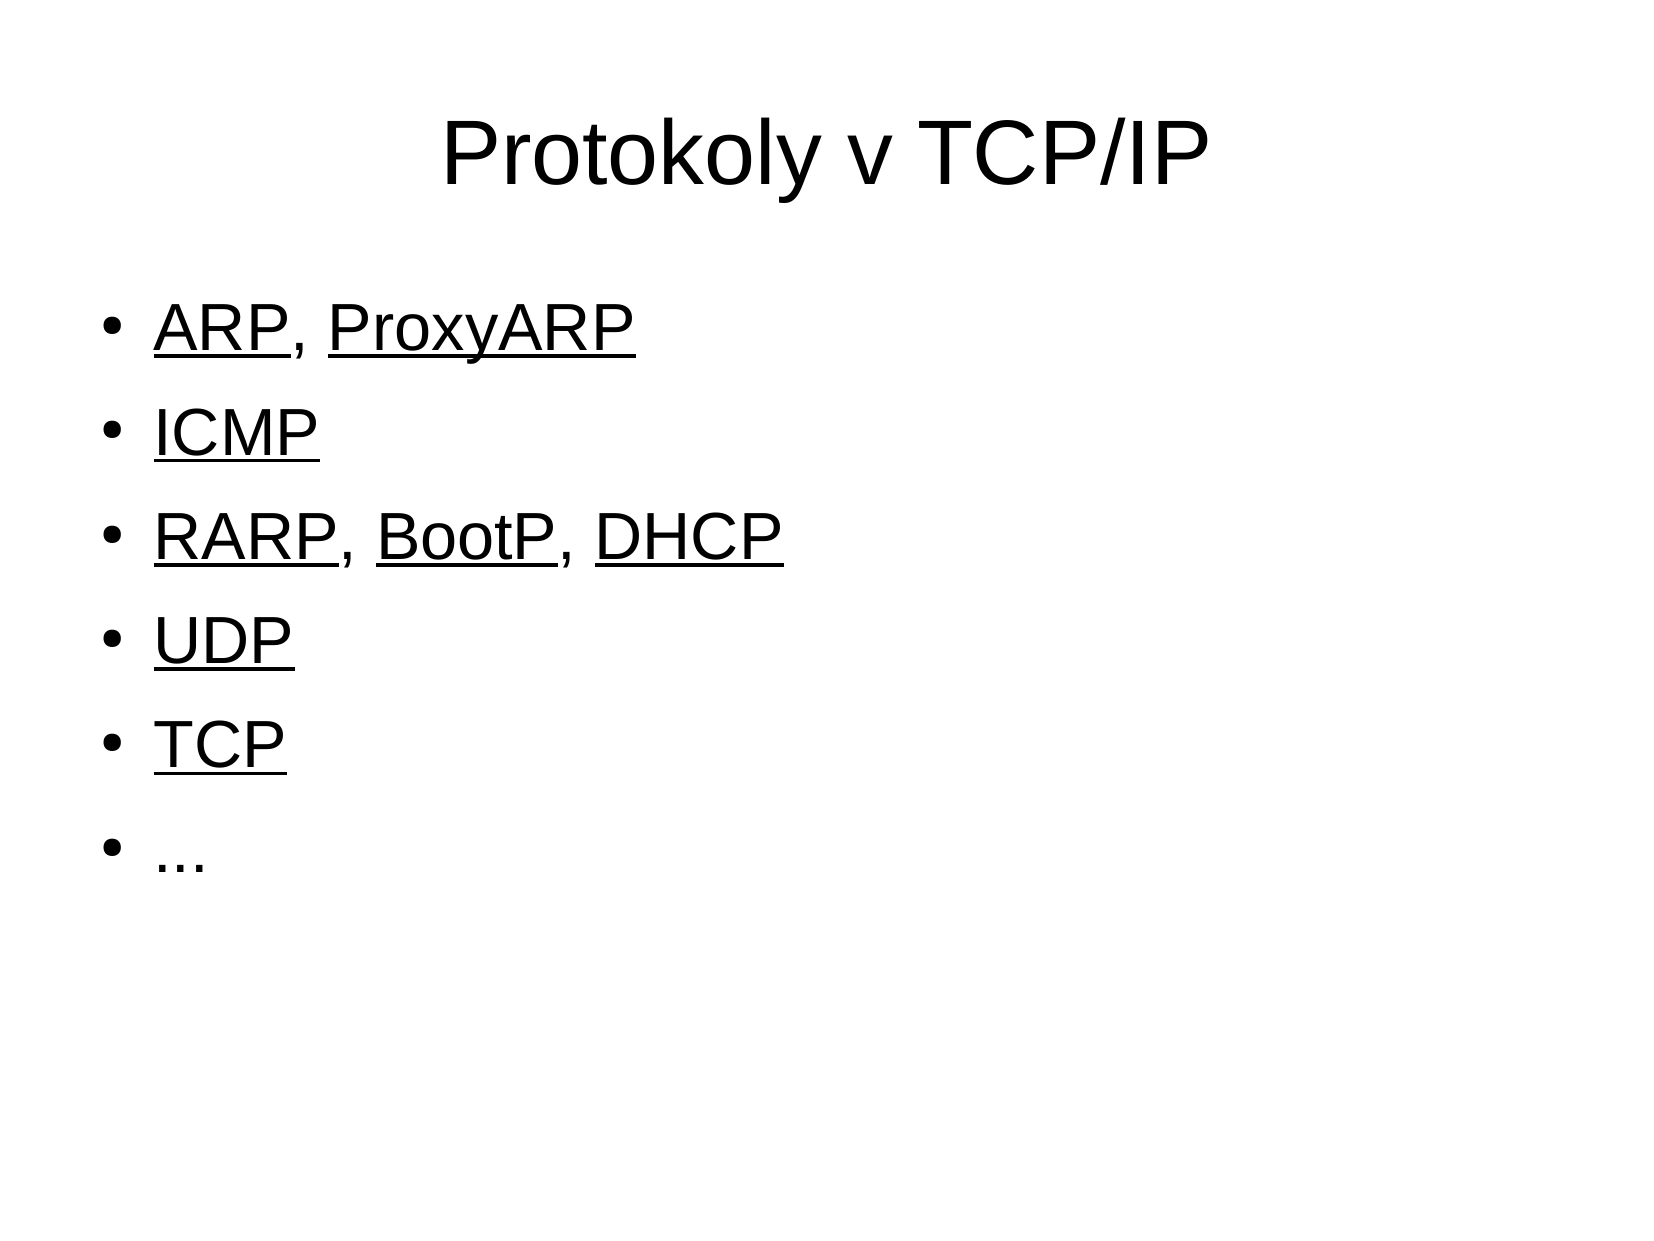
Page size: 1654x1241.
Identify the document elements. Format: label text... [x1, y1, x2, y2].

title Protokoly v TCP/IP [82, 49, 1571, 257]
list ARP, ProxyARP ICMP RARP, BootP, DHCP UDP TCP ... [82, 290, 1571, 1010]
